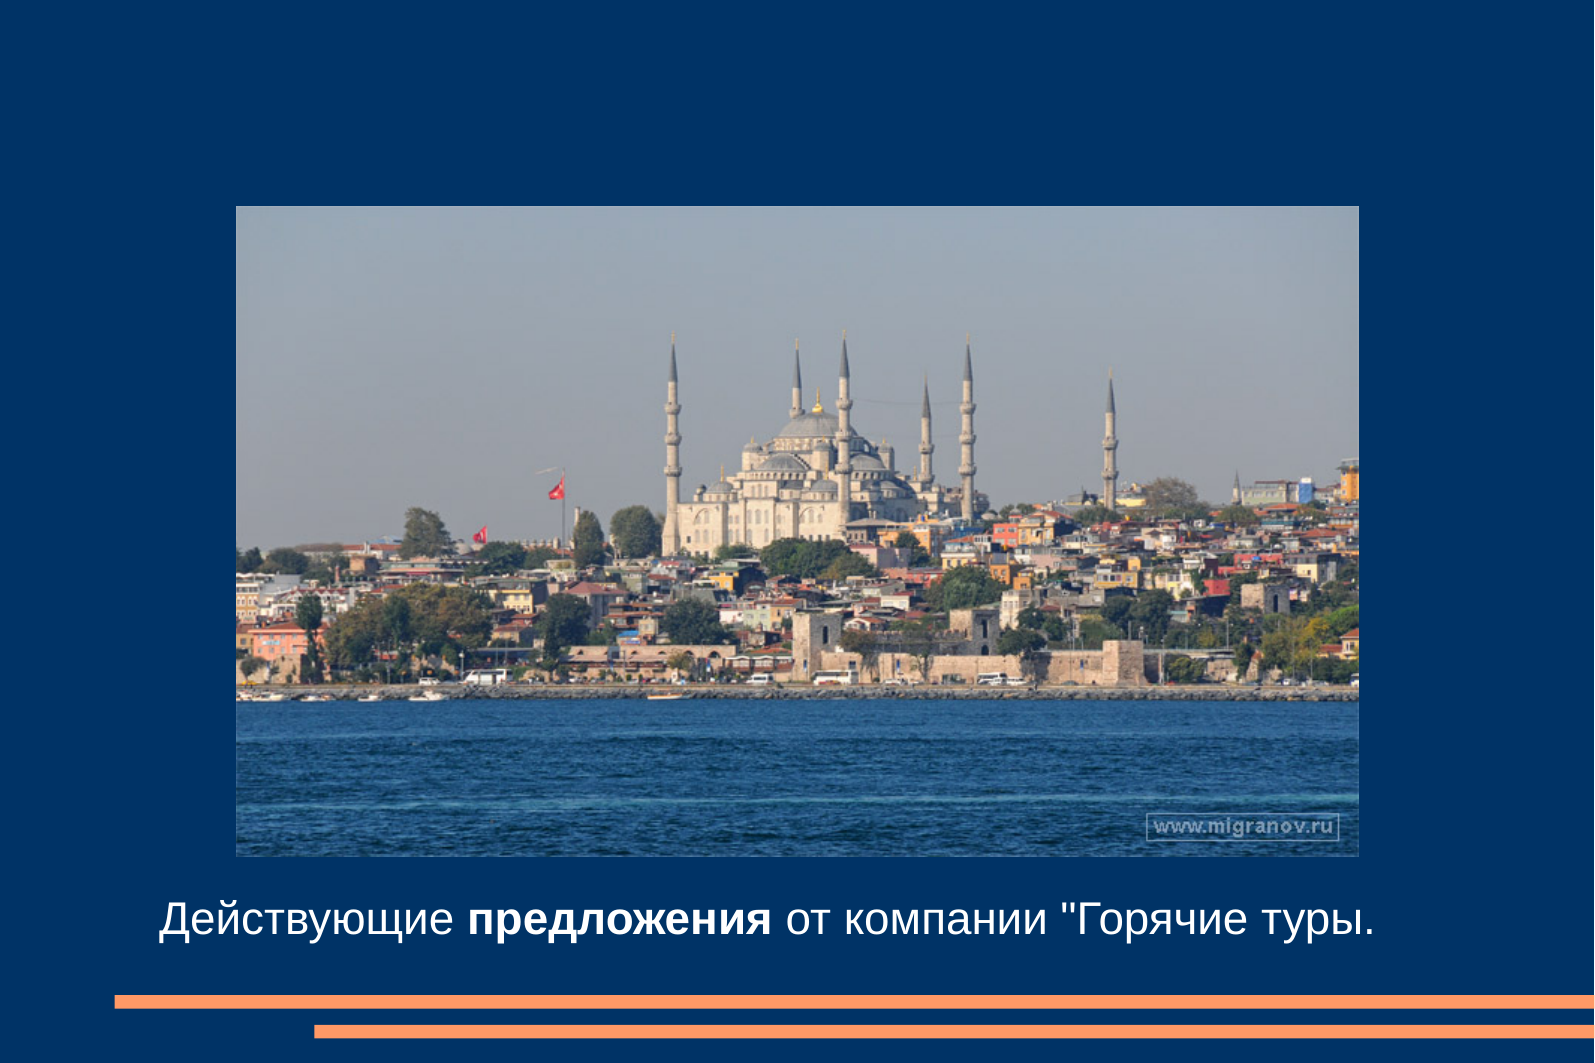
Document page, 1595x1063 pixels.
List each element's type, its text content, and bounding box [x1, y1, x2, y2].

text_box Действующие предложения от компании "Горячие туры. [59, 885, 1477, 954]
picture [236, 206, 1359, 857]
